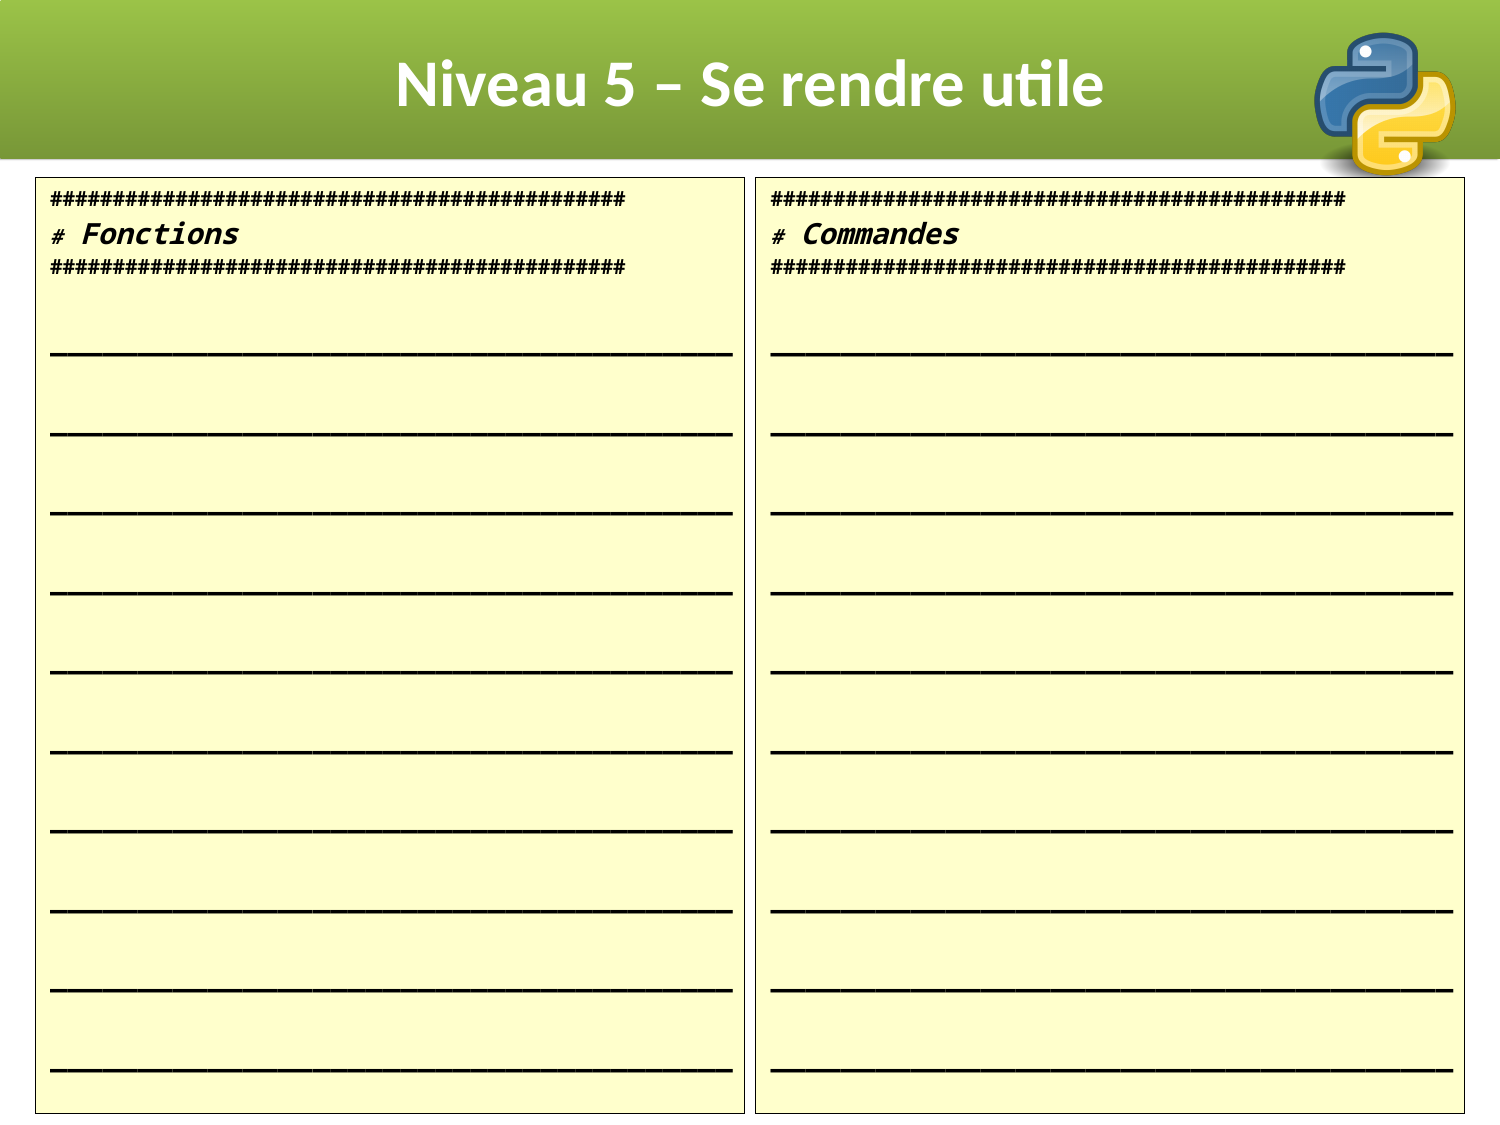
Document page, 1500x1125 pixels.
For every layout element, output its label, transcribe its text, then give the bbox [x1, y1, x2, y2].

text_box ############################################## # Commandes ############################################## _______________________________________ _______________________________________ _______________________________________ _______________________________________ _______________________________________ _______________________________________ _______________________________________ _______________________________________ _______________________________________ _______________________________________ _______________________________________ _______________________________________ _______________________________________ _______________________________________ [755, 177, 1465, 1114]
text_box ############################################## # Fonctions ############################################## _______________________________________ _______________________________________ _______________________________________ _______________________________________ _______________________________________ _______________________________________ _______________________________________ _______________________________________ _______________________________________ _______________________________________ _______________________________________ _______________________________________ _______________________________________ _______________________________________ [35, 177, 745, 1114]
picture [1305, 29, 1465, 177]
text_box Niveau 5 – Se rendre utile [0, 0, 1500, 159]
